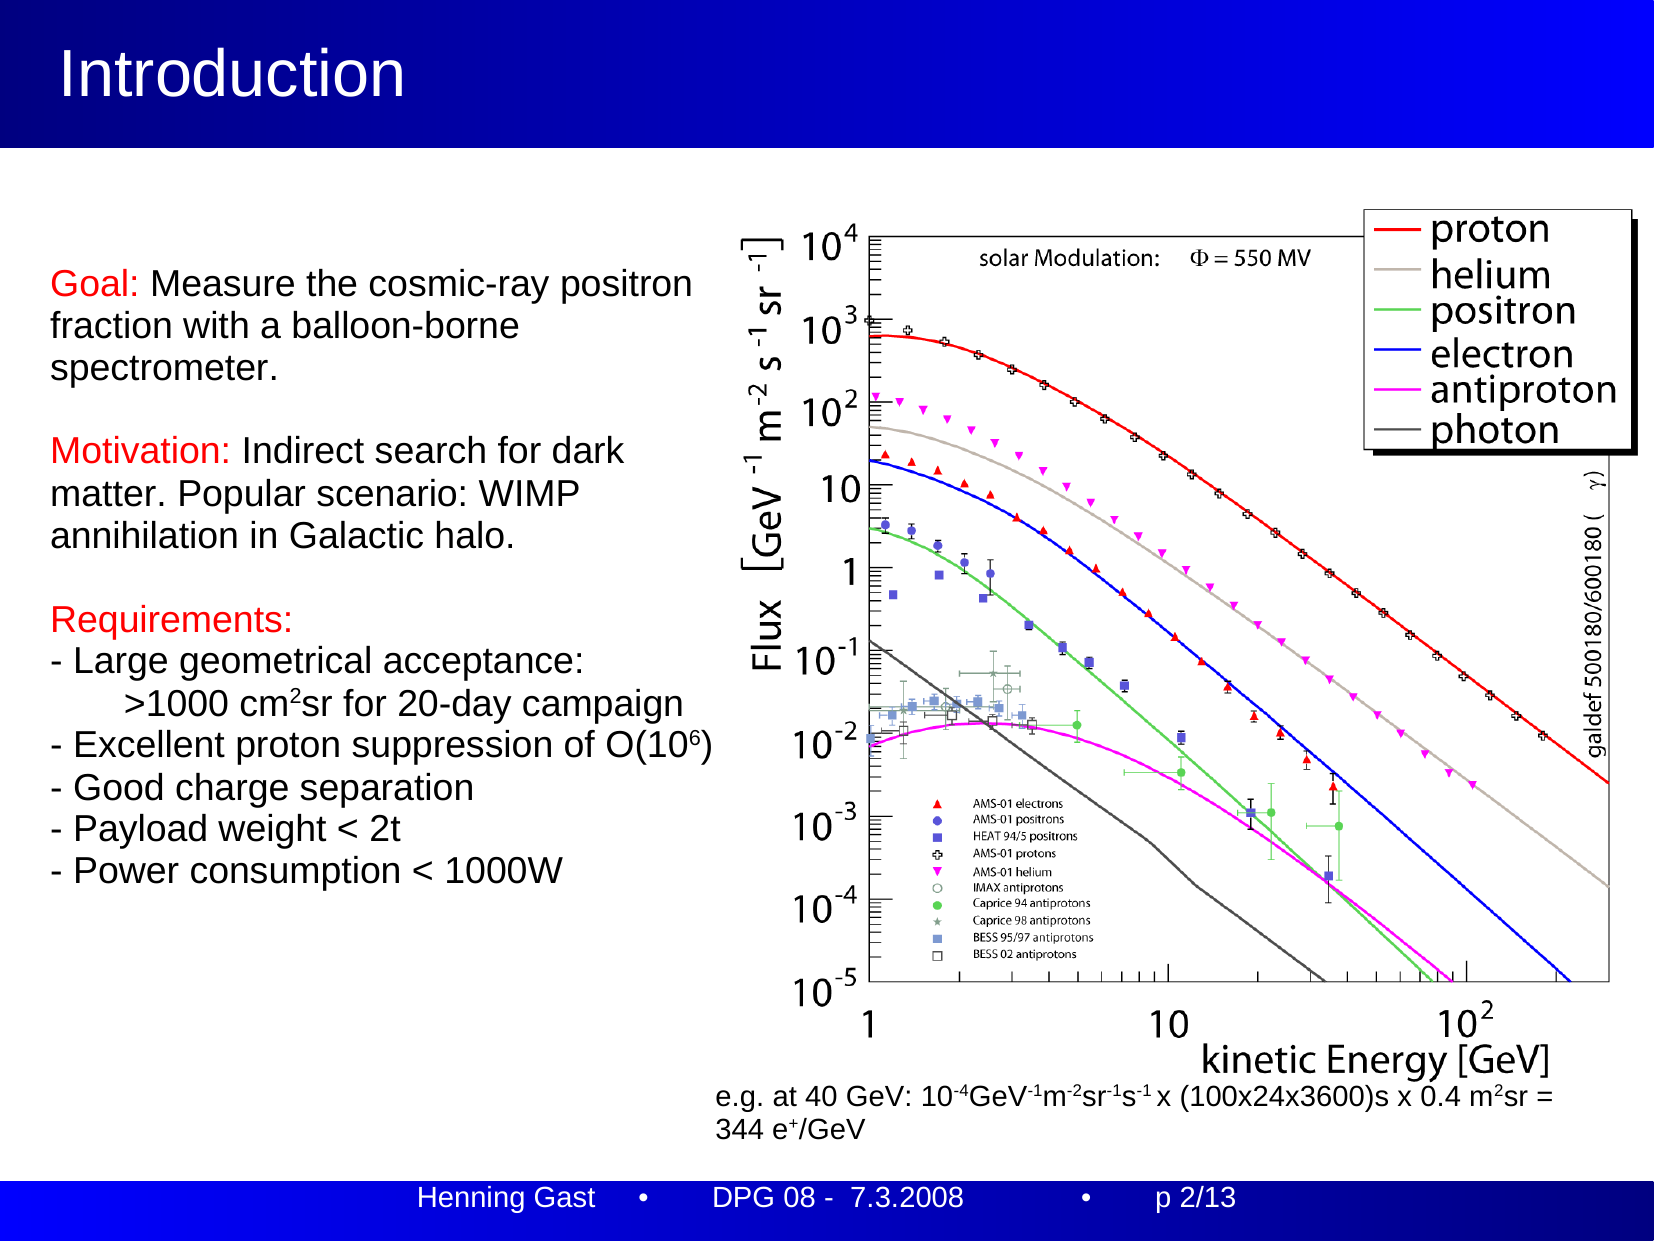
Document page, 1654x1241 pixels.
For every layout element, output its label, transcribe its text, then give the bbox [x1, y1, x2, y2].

title Introduction [0, 0, 1654, 148]
text_box e.g. at 40 GeV: 10-4GeV-1m-2sr-1s-1 x (100x24x3600)s x 0.4 m2sr = 344 e+/GeV [700, 1072, 1639, 1161]
picture [738, 206, 1638, 1072]
text_box Goal: Measure the cosmic-ray positron fraction with a balloon-borne spectrometer. Motivation: Indirect search for dark matter. Popular scenario: WIMP annihilation in Galactic halo. Requirements: - Large geometrical acceptance: >1000 cm2sr for 20-day campaign - Excellent proton suppression of O(106) - Good charge separation - Payload weight < 2t - Power consumption < 1000W [35, 254, 745, 968]
